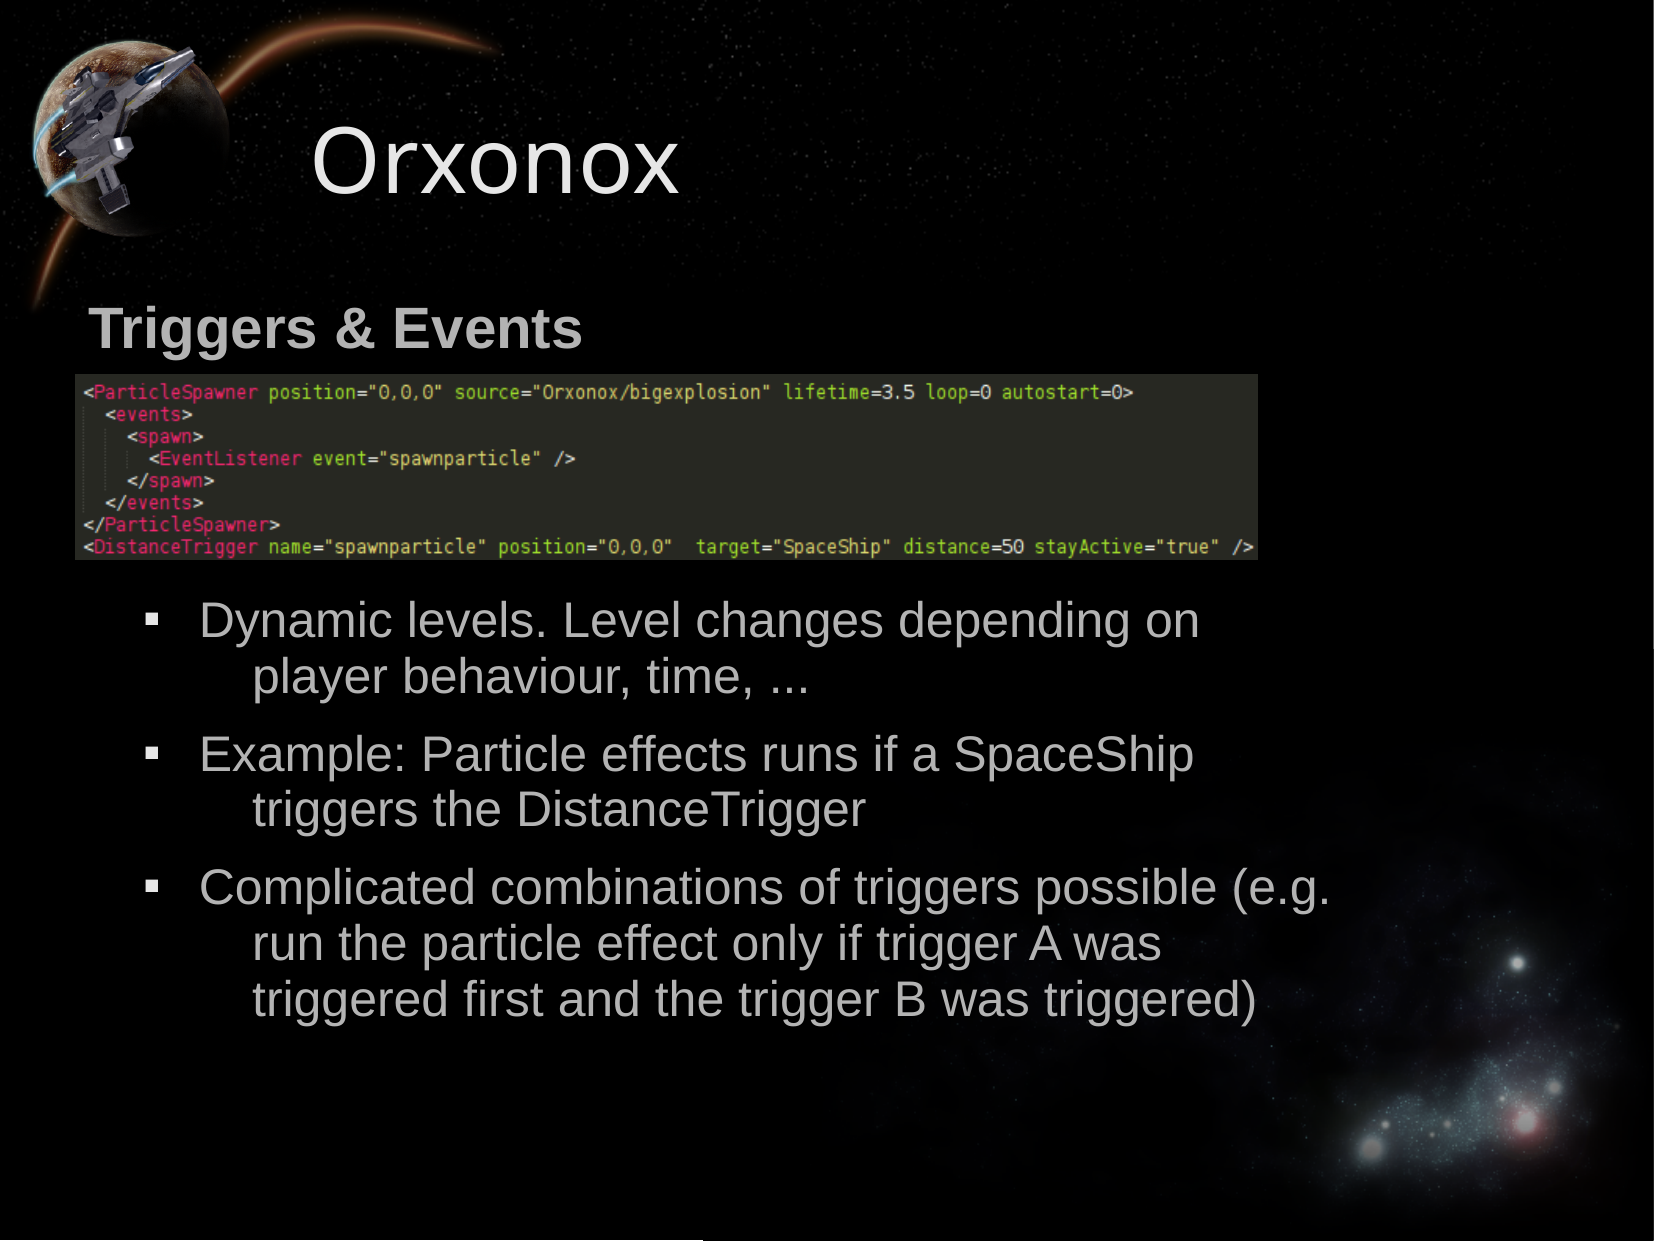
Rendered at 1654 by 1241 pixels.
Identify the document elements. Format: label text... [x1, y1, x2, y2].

title Triggers & Events [88, 289, 1577, 361]
picture [703, 649, 1654, 1241]
picture [0, 0, 1607, 560]
text_box Dynamic levels. Level changes depending on player behaviour, time, ... Example: Particle effects runs if a SpaceShip triggers the DistanceTrigger Complicated combinations of triggers possible (e.g. run the particle effect only if trigger A was triggered first and the trigger B was triggered) [95, 585, 1351, 1035]
